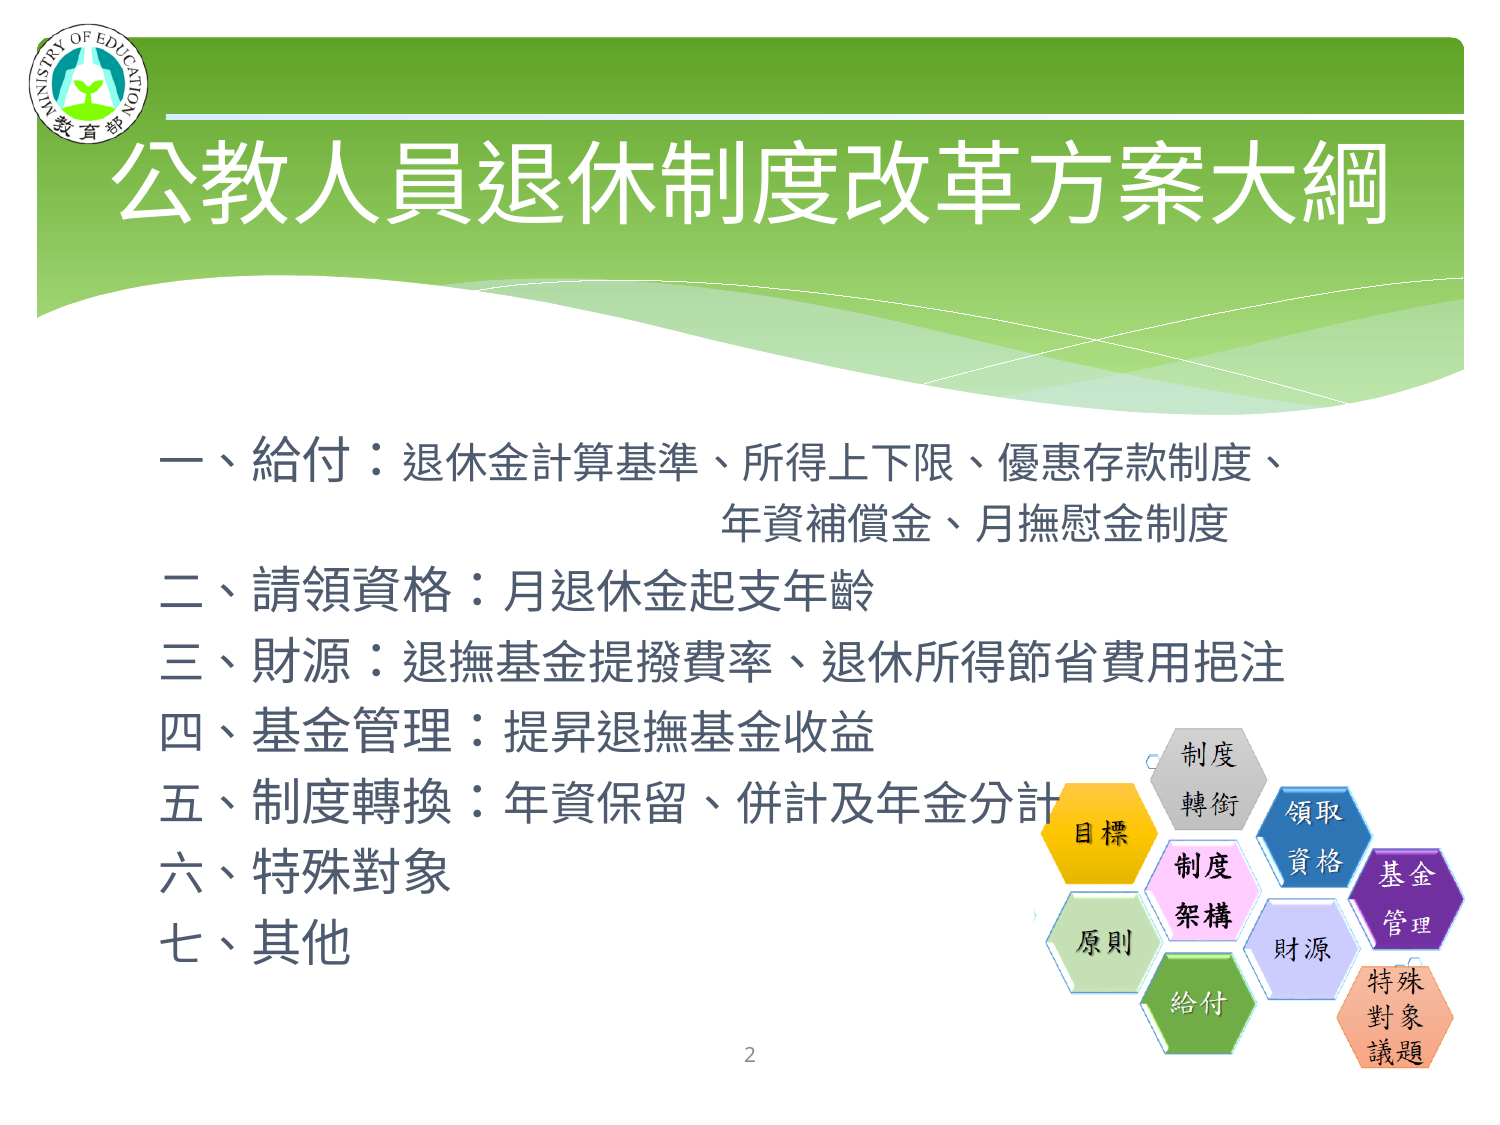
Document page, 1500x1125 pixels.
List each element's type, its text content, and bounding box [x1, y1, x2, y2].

picture [27, 22, 149, 145]
title 公教人員退休制度改革方案大綱 [75, 78, 1426, 284]
list 一、給付：退休金計算基準、所得上下限、優惠存款制度、 年資補償金、月撫慰金制度 二、請領資格：月退休金起支年齡 三、財源：退撫基金提撥費率、退休所得節省費用挹注 四、基金管理：提昇退撫基金收益 五、制度轉換：年資保留、併計及年金分計 六、特殊對象 七、其他 [143, 420, 1359, 987]
slide_number <編號> [654, 1025, 846, 1086]
picture [1033, 719, 1467, 1119]
